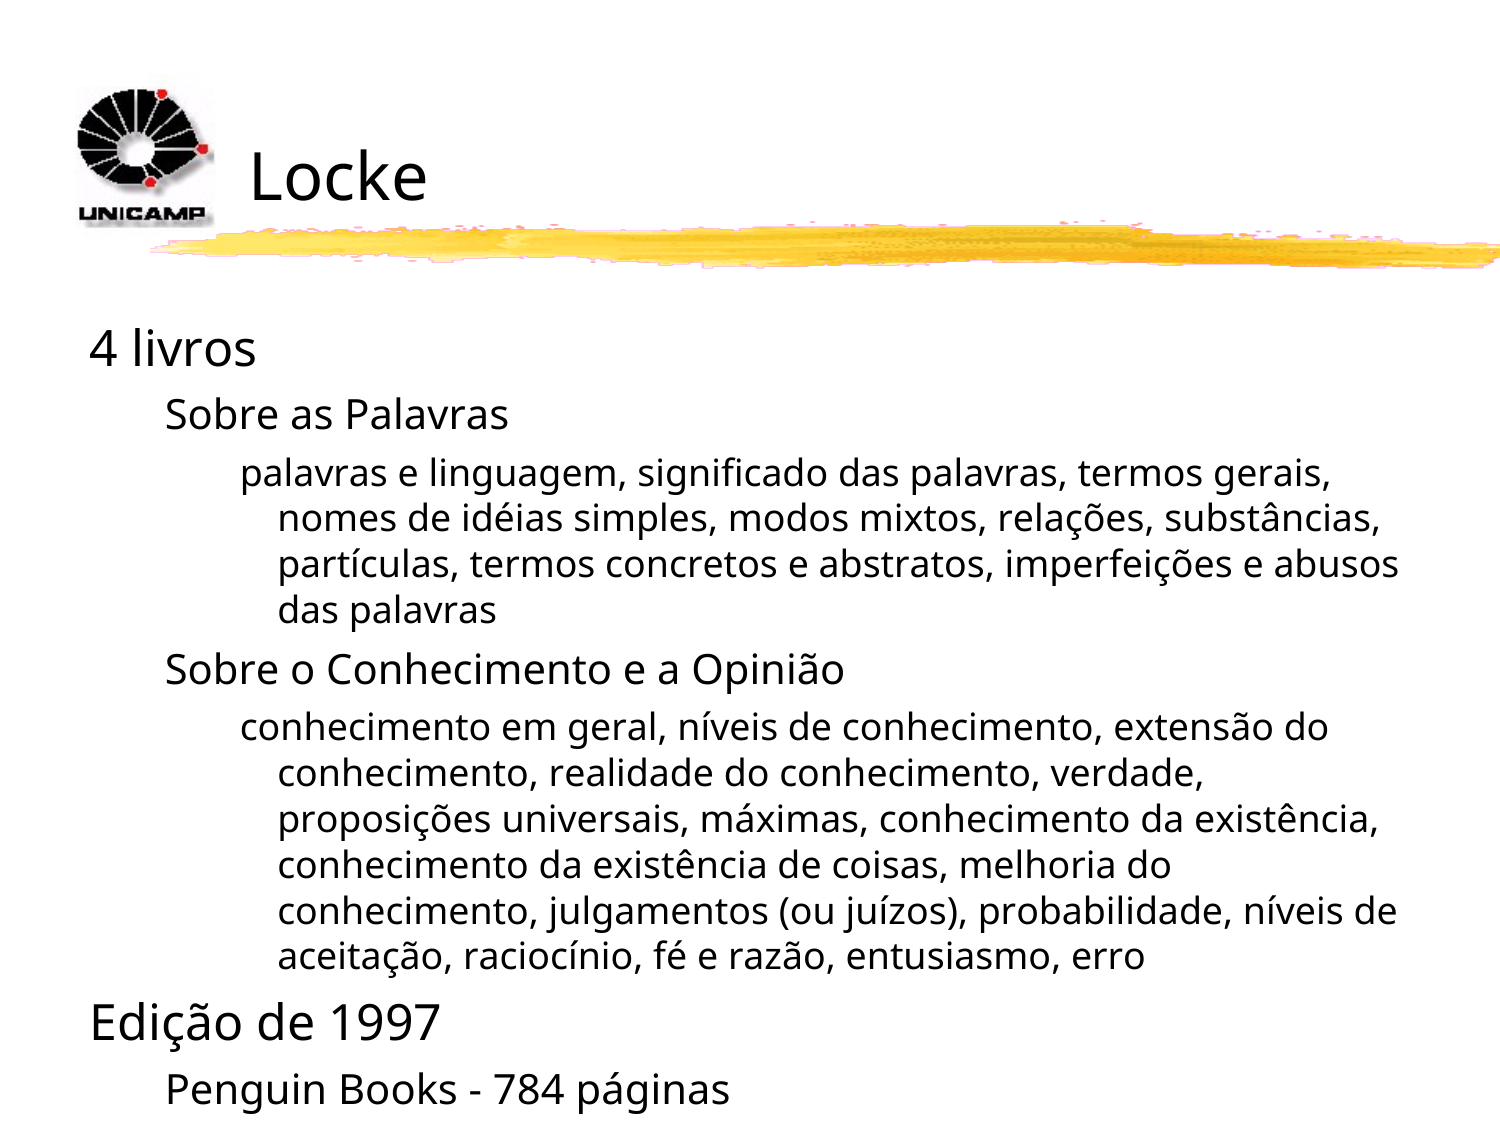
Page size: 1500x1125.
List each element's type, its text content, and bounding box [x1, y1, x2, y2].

title Locke [233, 37, 1434, 225]
picture [75, 74, 1500, 279]
list 4 livros Sobre as Palavras palavras e linguagem, significado das palavras, termos gerais, nomes de idéias simples, modos mixtos, relações, substâncias, partículas, termos concretos e abstratos, imperfeições e abusos das palavras Sobre o Conhecimento e a Opinião conhecimento em geral, níveis de conhecimento, extensão do conhecimento, realidade do conhecimento, verdade, proposições universais, máximas, conhecimento da existência, conhecimento da existência de coisas, melhoria do conhecimento, julgamentos (ou juízos), probabilidade, níveis de aceitação, raciocínio, fé e razão, entusiasmo, erro Edição de 1997 Penguin Books - 784 páginas [74, 309, 1417, 996]
